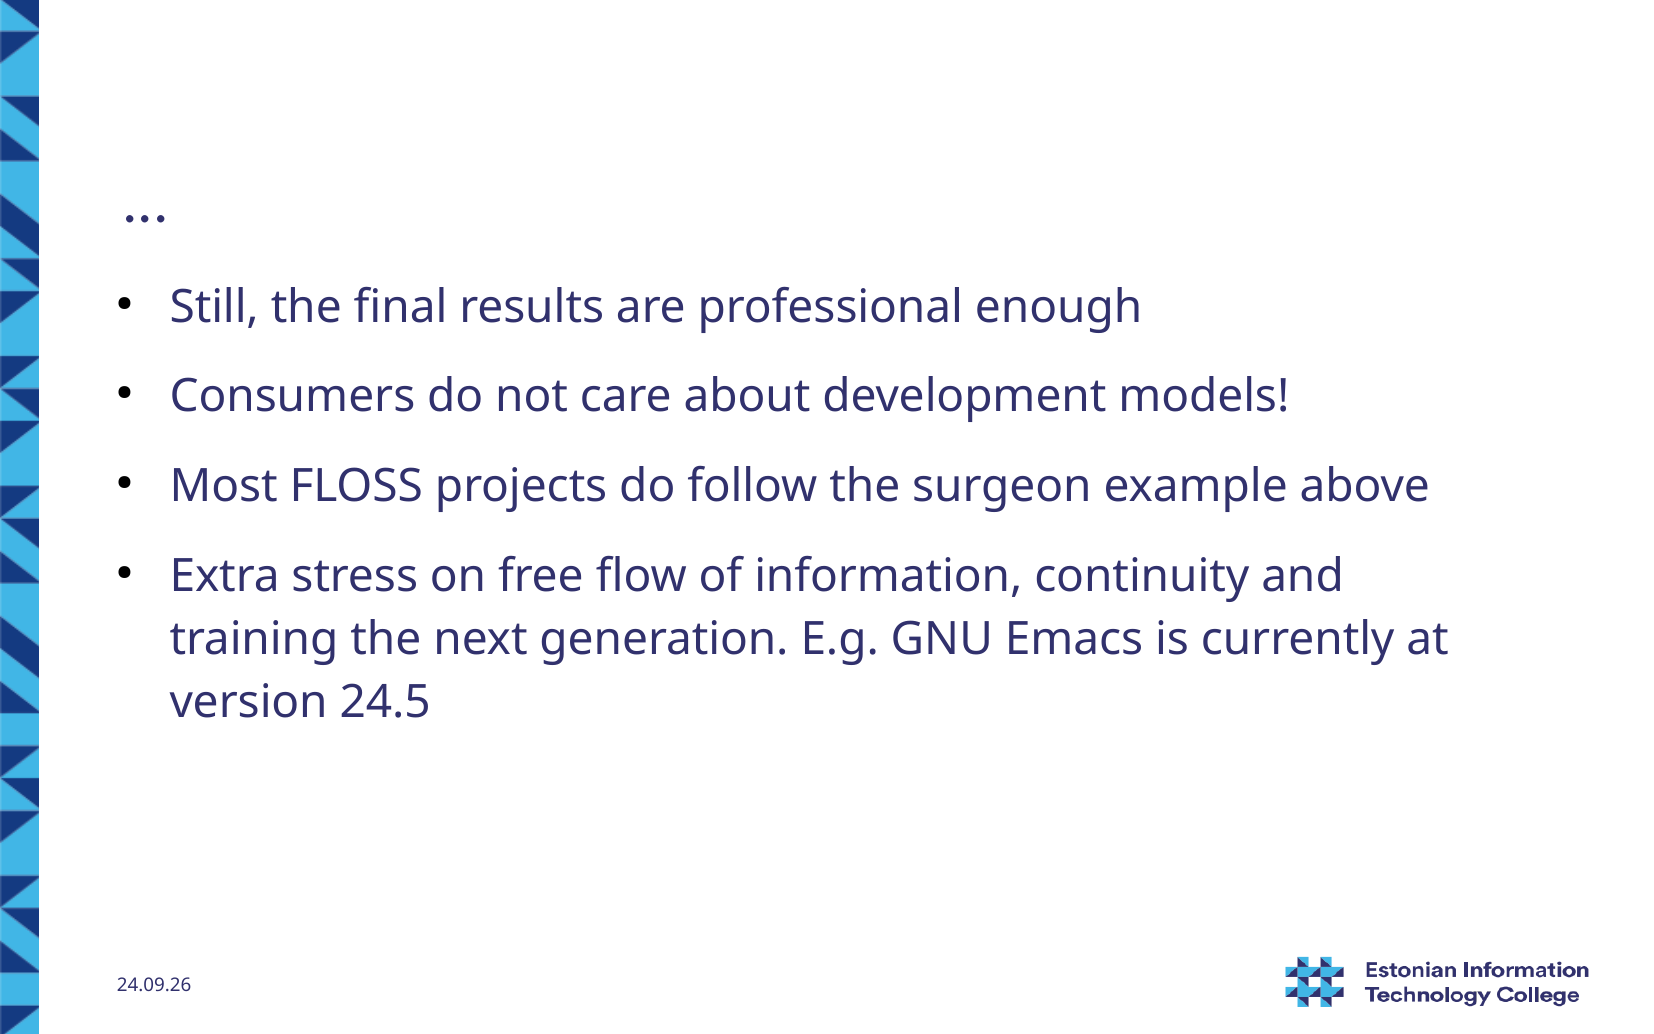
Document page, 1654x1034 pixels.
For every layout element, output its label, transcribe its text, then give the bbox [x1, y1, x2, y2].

list Still, the final results are professional enough Consumers do not care about development models! Most FLOSS projects do follow the surgeon example above Extra stress on free flow of information, continuity and training the next generation. E.g. GNU Emacs is currently at version 24.5 [98, 272, 1511, 942]
title ... [122, 121, 1259, 272]
